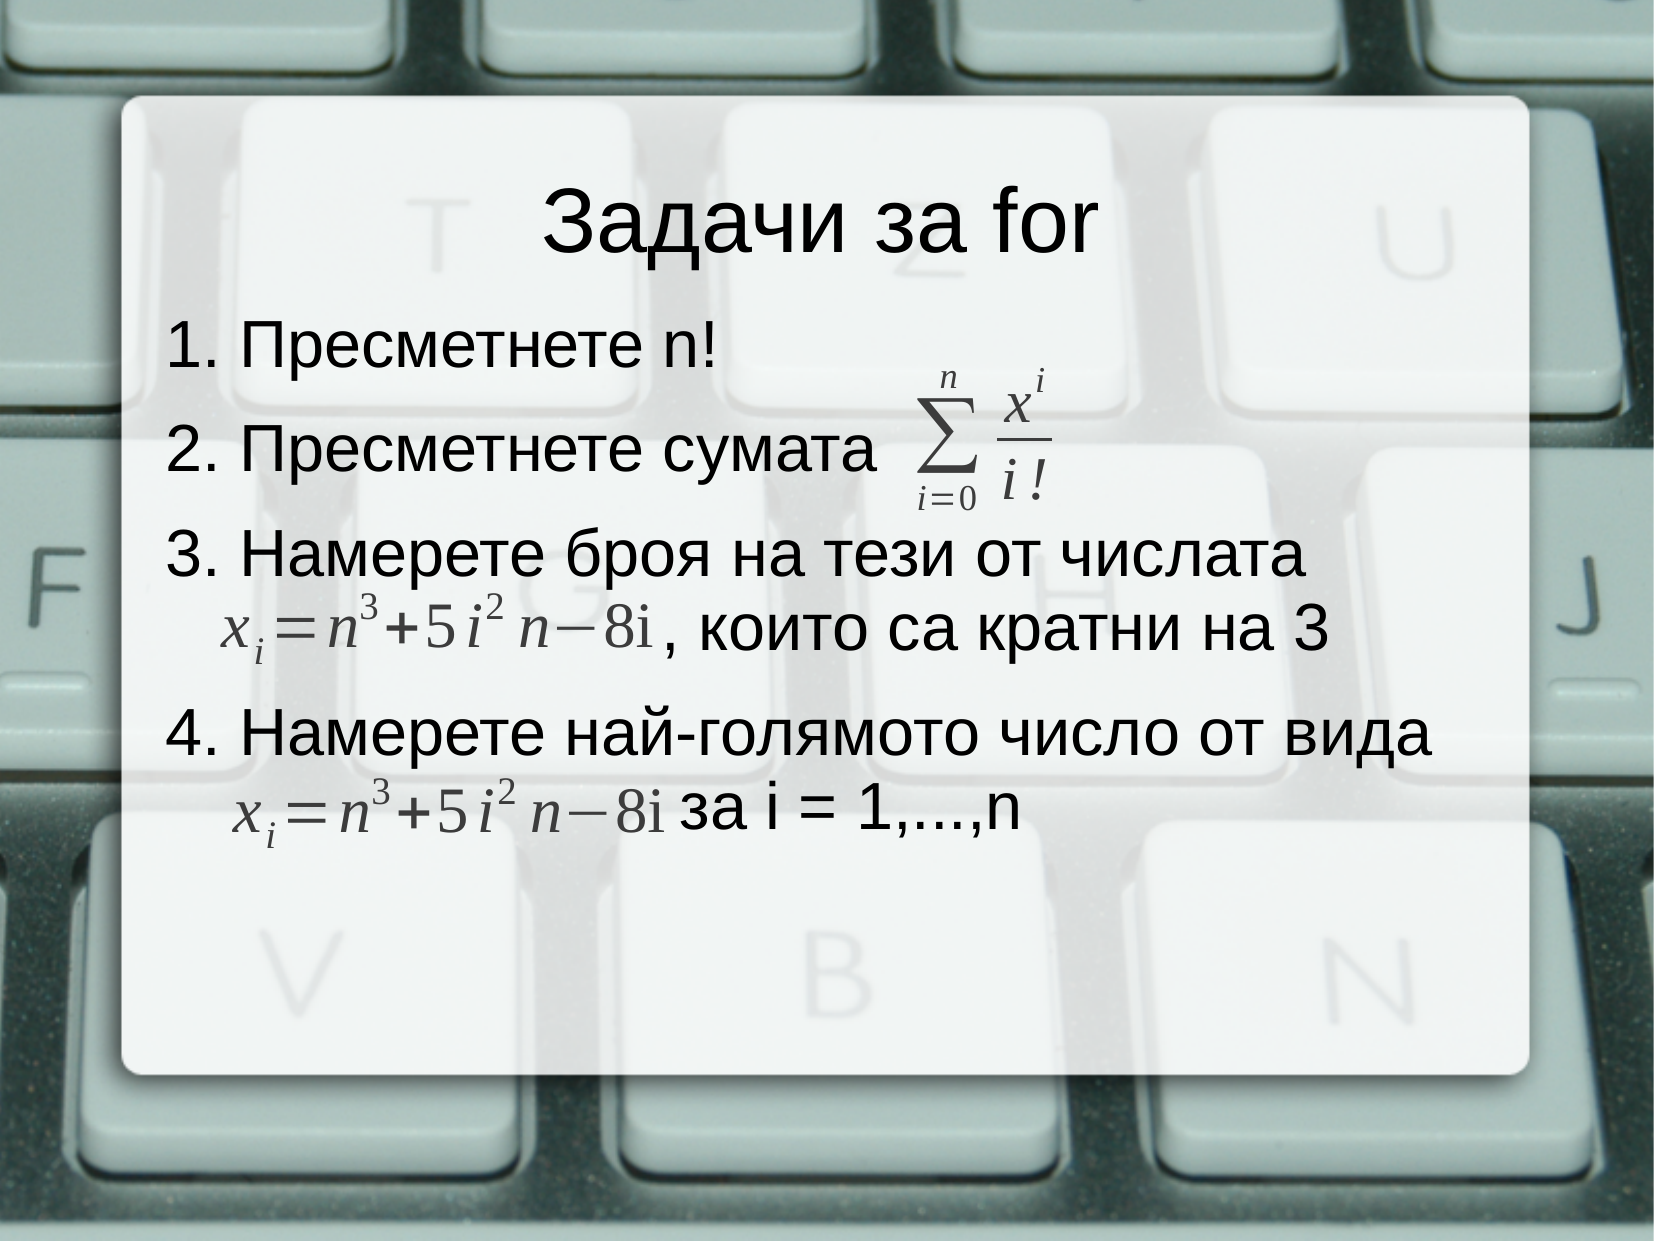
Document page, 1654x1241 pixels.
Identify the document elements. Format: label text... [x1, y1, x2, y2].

title Задачи за for [135, 117, 1506, 325]
chart [212, 767, 686, 859]
chart [897, 354, 1071, 519]
picture [0, 0, 1654, 1241]
list Пресметнете n! Пресметнете сумата Намерете броя на тези от числата , които са кратни на 3 Намерете най-голямото число от вида за i = 1,...,n [147, 325, 1506, 1027]
chart [200, 582, 674, 674]
